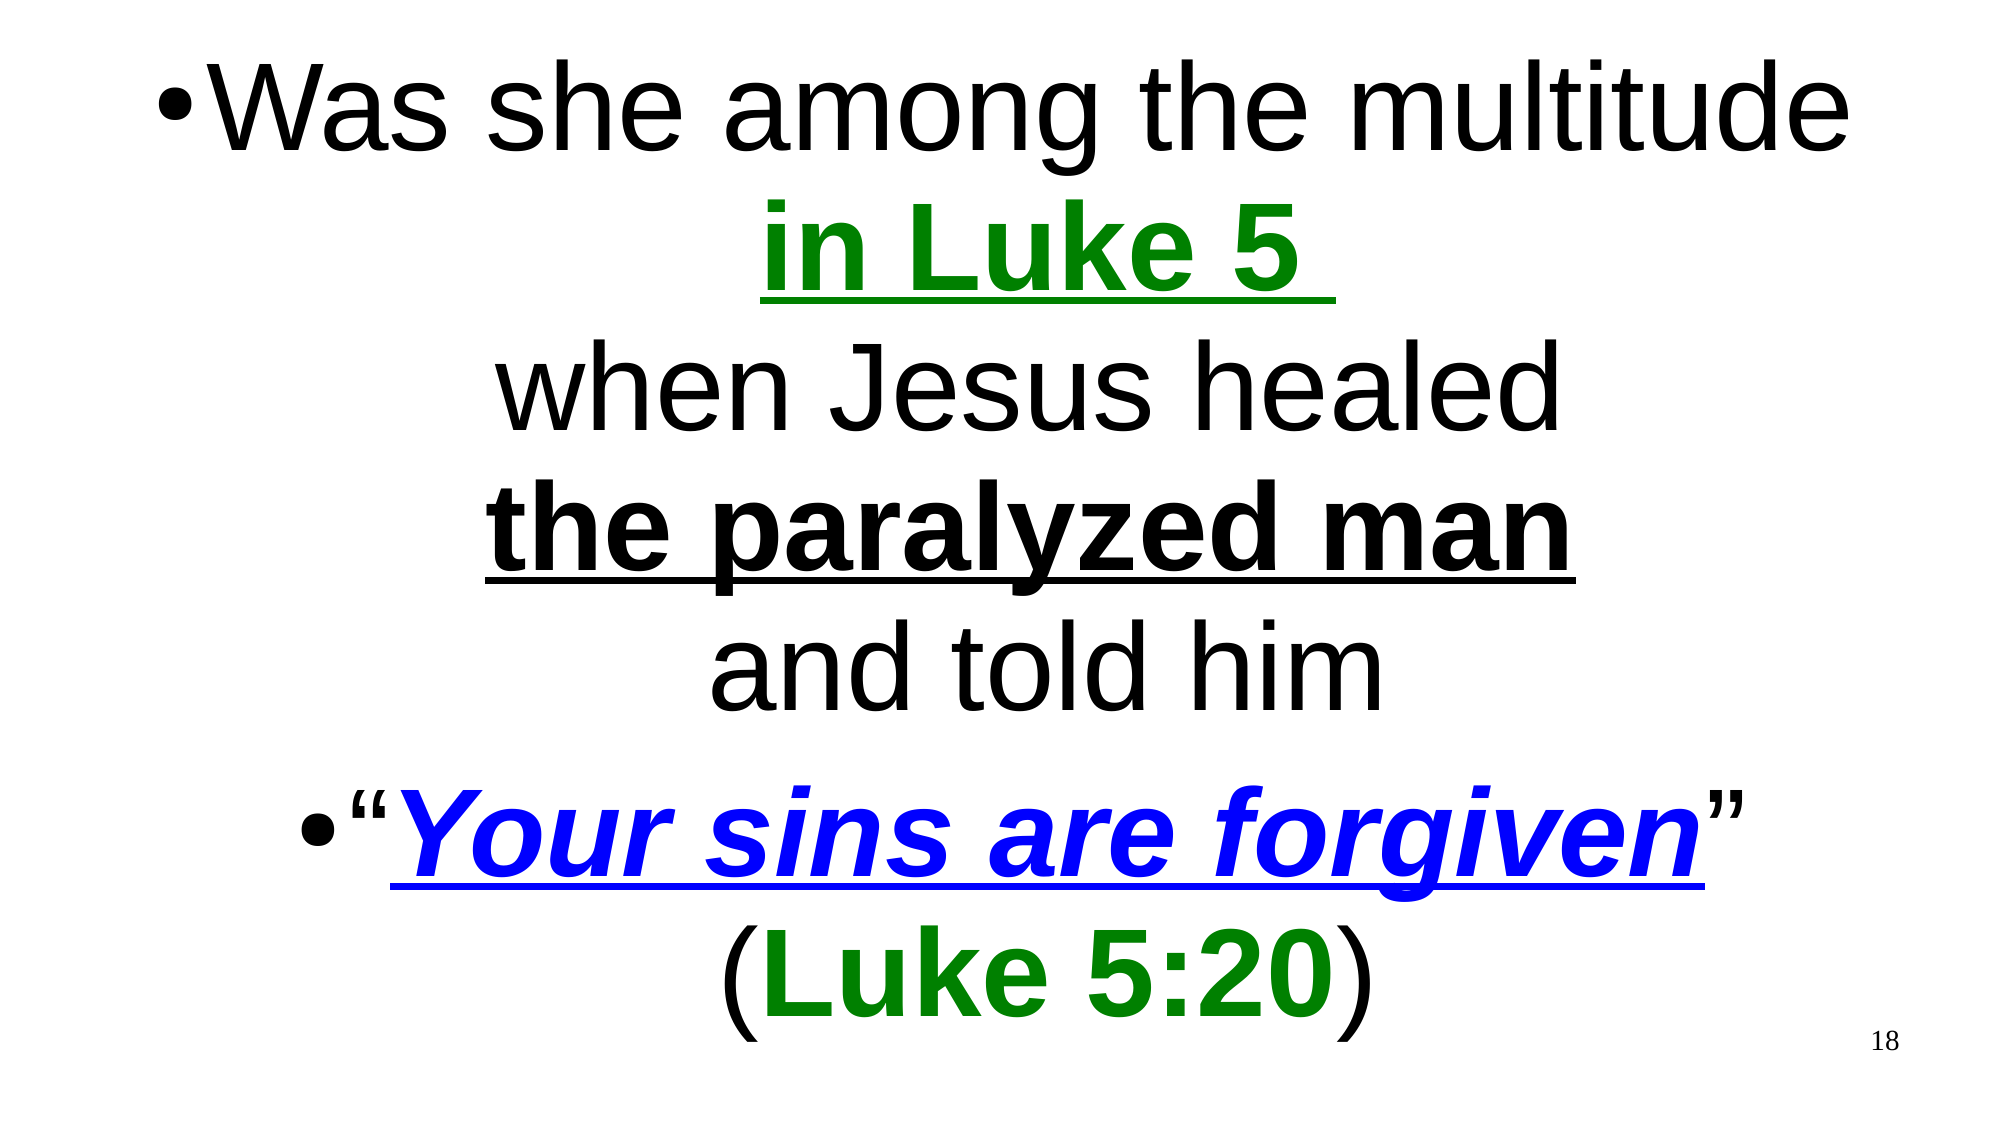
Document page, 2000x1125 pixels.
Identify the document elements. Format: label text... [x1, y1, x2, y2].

list Was she among the multitude in Luke 5 when Jesus healed the paralyzed man and told him “Your sins are forgiven” (Luke 5:20) [37, 37, 1988, 1088]
